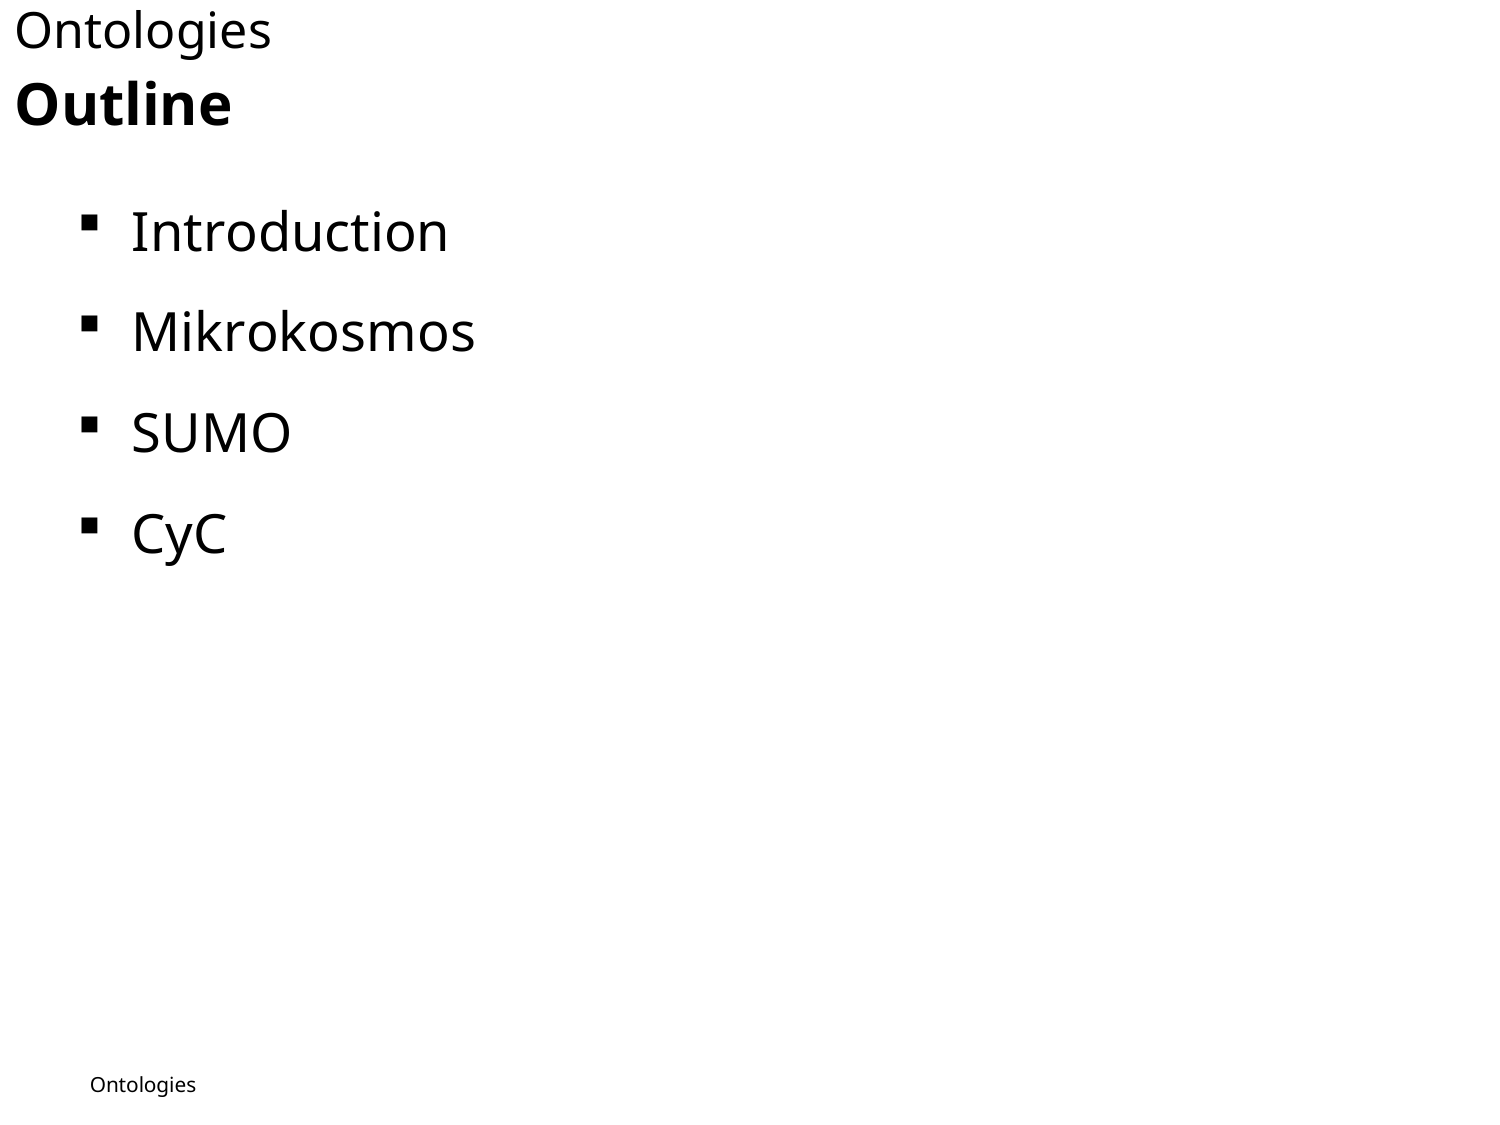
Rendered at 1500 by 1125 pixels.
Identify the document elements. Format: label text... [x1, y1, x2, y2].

title Ontologies Outline [0, 0, 1401, 151]
list Introduction Mikrokosmos SUMO CyC [62, 174, 1463, 1013]
